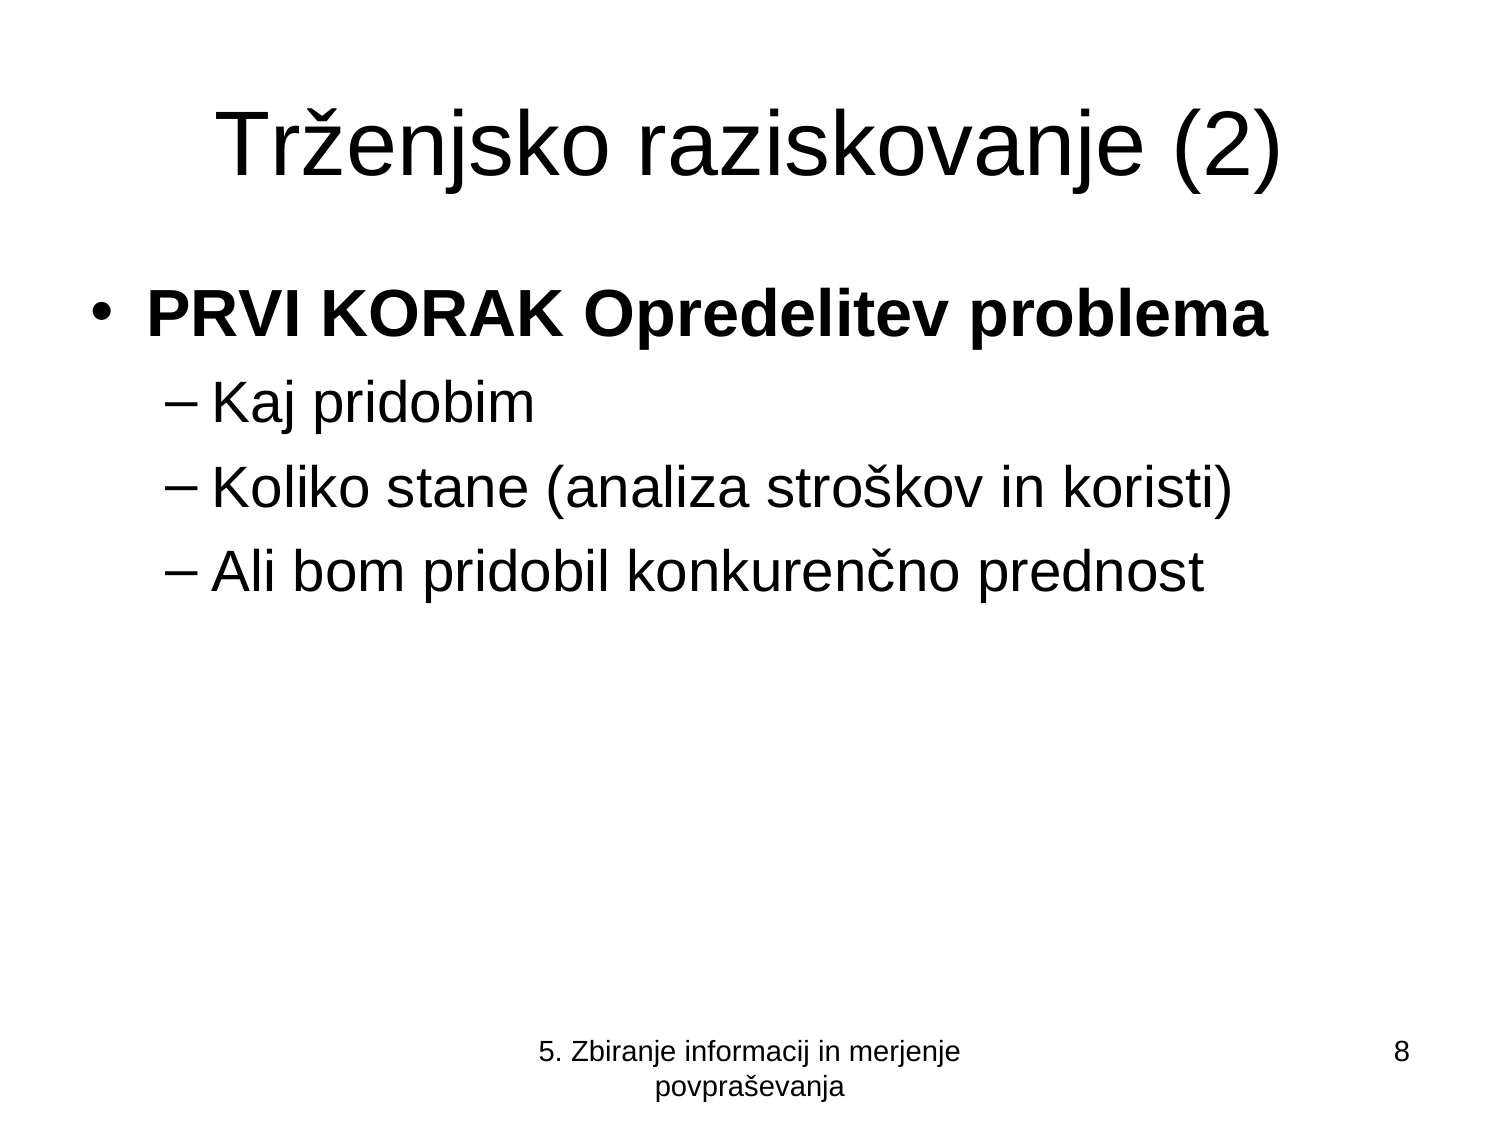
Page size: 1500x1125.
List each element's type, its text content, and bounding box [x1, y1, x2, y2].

title Trženjsko raziskovanje (2) [75, 45, 1426, 233]
text_box <number> [1074, 1024, 1426, 1103]
list PRVI KORAK Opredelitev problema Kaj pridobim Koliko stane (analiza stroškov in koristi) Ali bom pridobil konkurenčno prednost [75, 262, 1426, 1006]
text_box 5. Zbiranje informacij in merjenje povpraševanja [512, 1024, 988, 1103]
